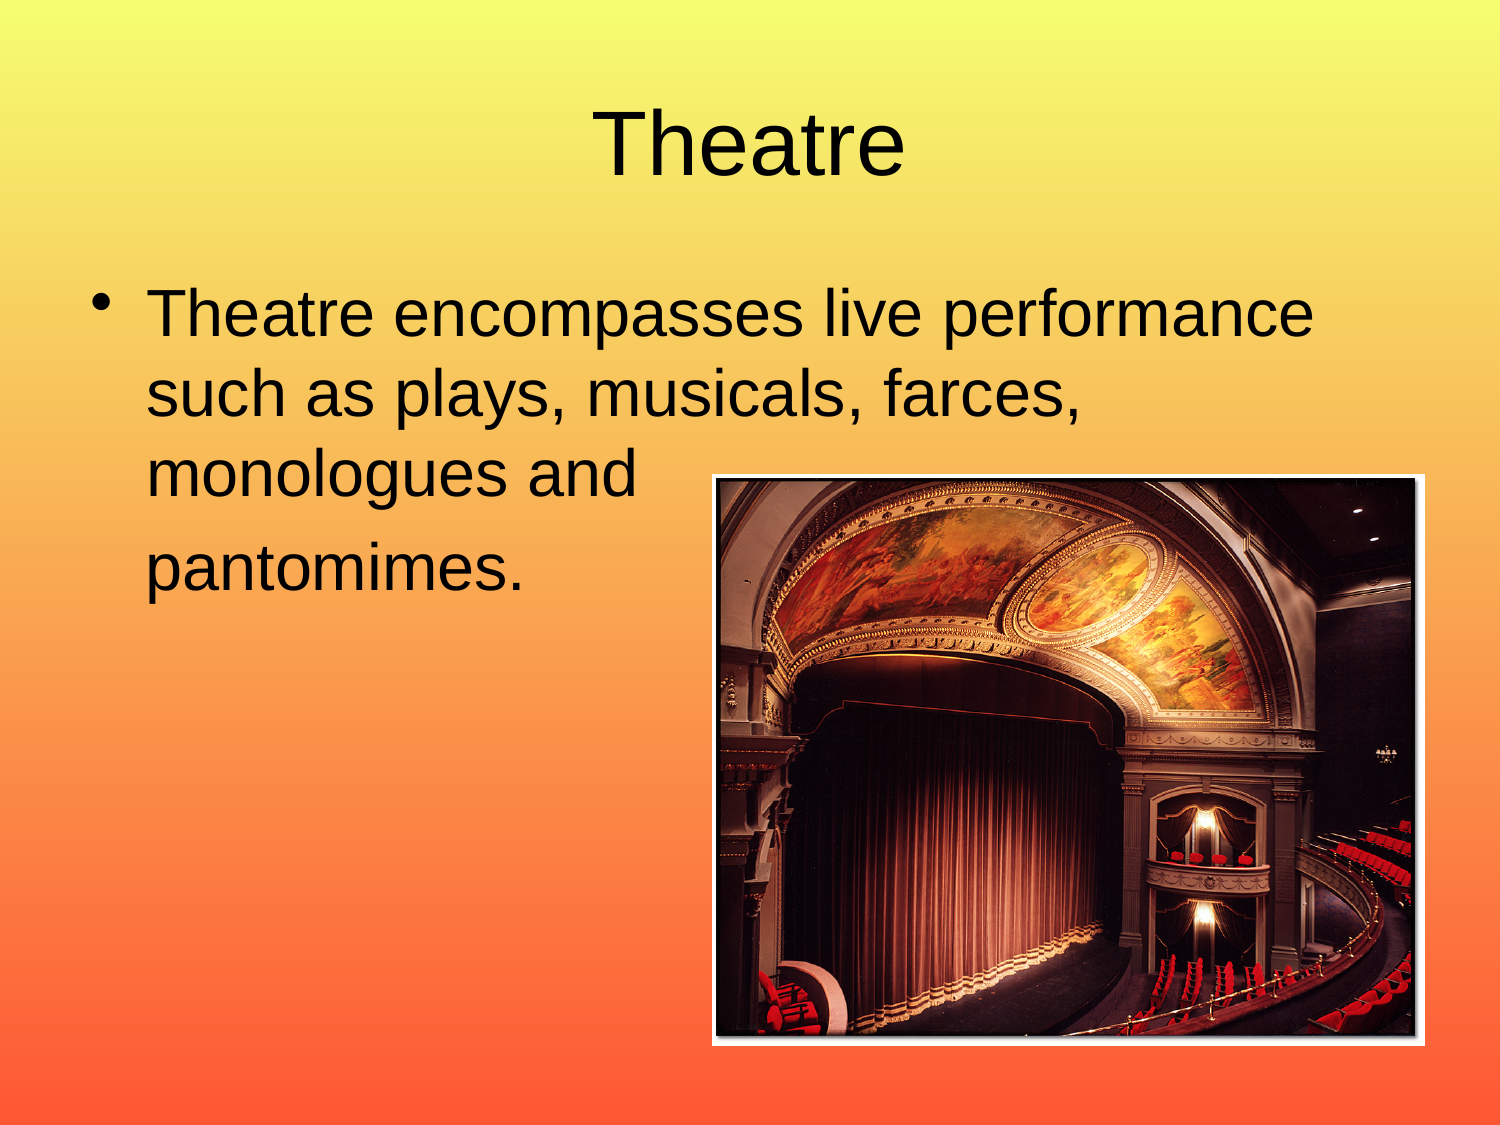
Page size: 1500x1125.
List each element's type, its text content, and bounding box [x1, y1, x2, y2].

picture [712, 474, 1425, 1046]
list Theatre encompasses live performance such as plays, musicals, farces, monologues and pantomimes. [75, 262, 1425, 1005]
title Theatre [75, 45, 1425, 233]
